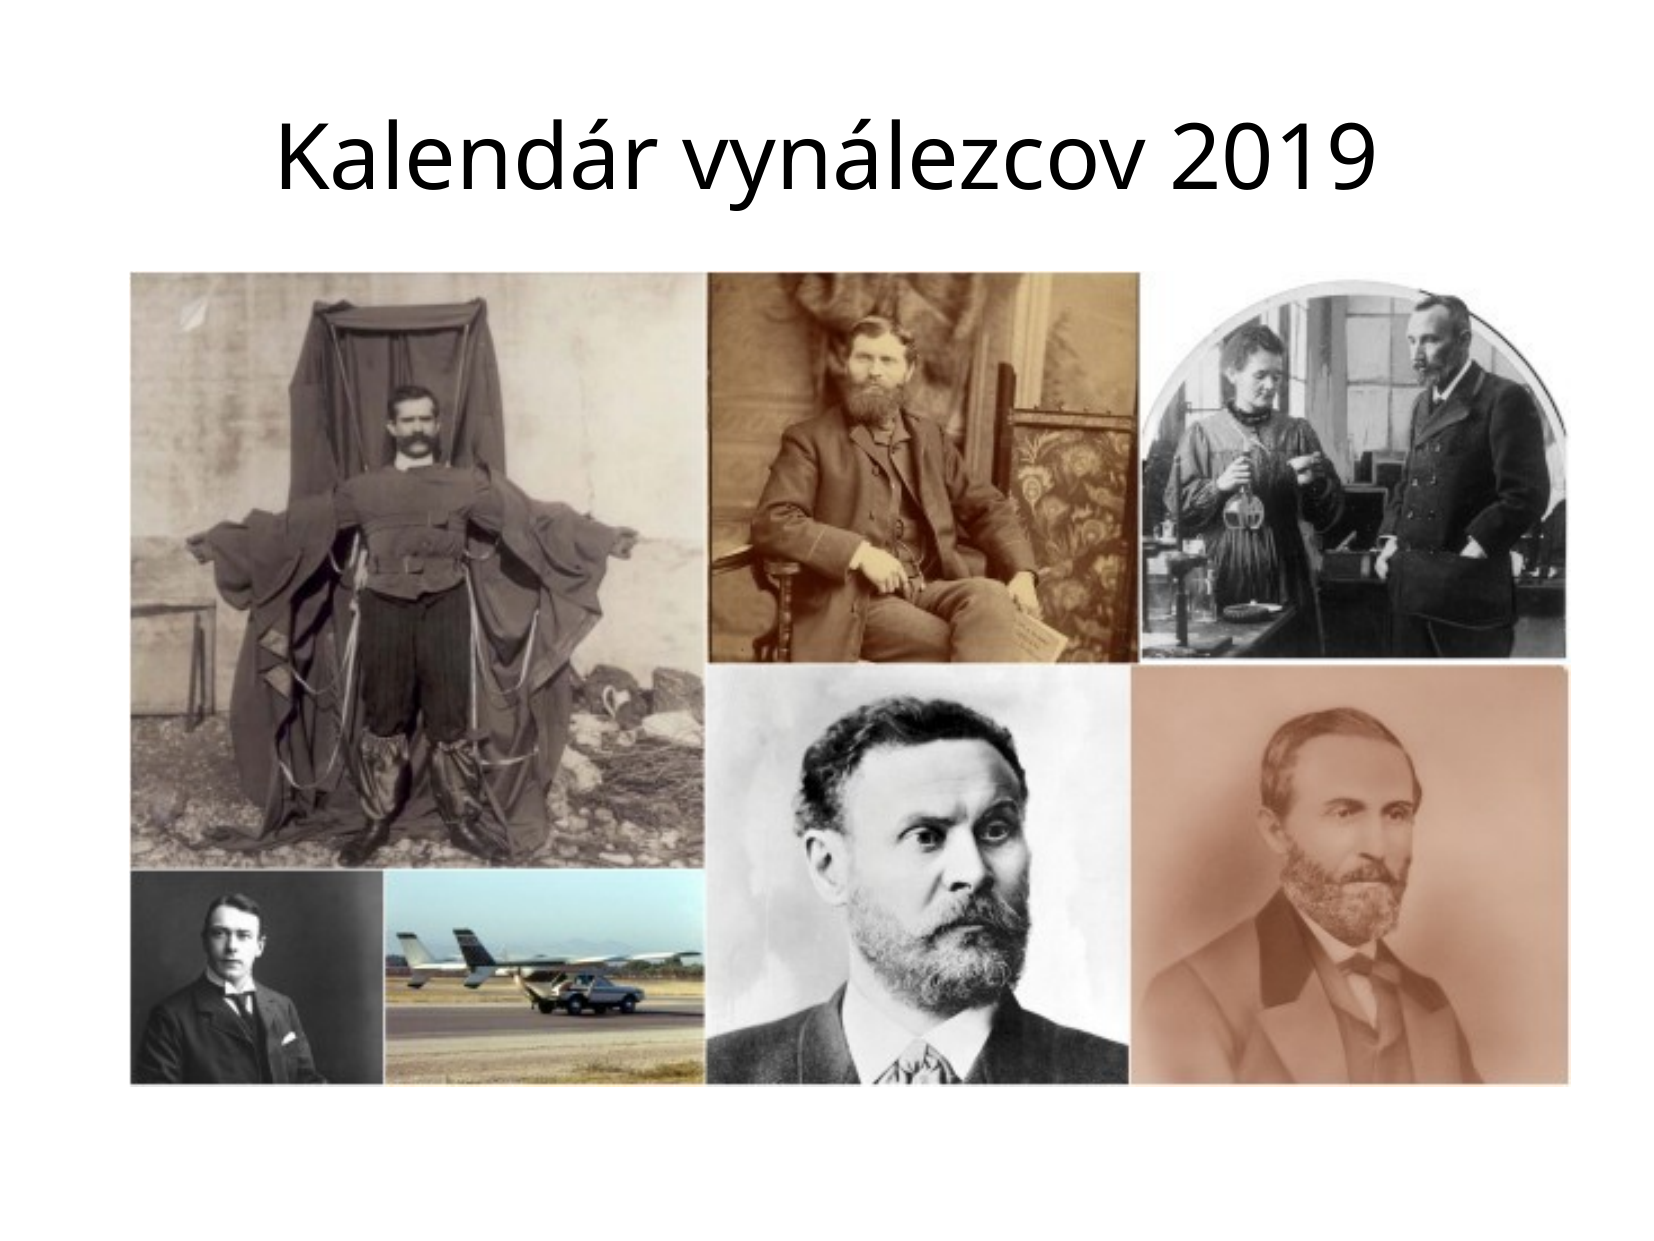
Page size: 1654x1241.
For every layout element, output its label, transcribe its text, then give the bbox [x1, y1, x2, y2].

title Kalendár vynálezcov 2019 [82, 49, 1571, 257]
picture [129, 271, 1571, 1087]
